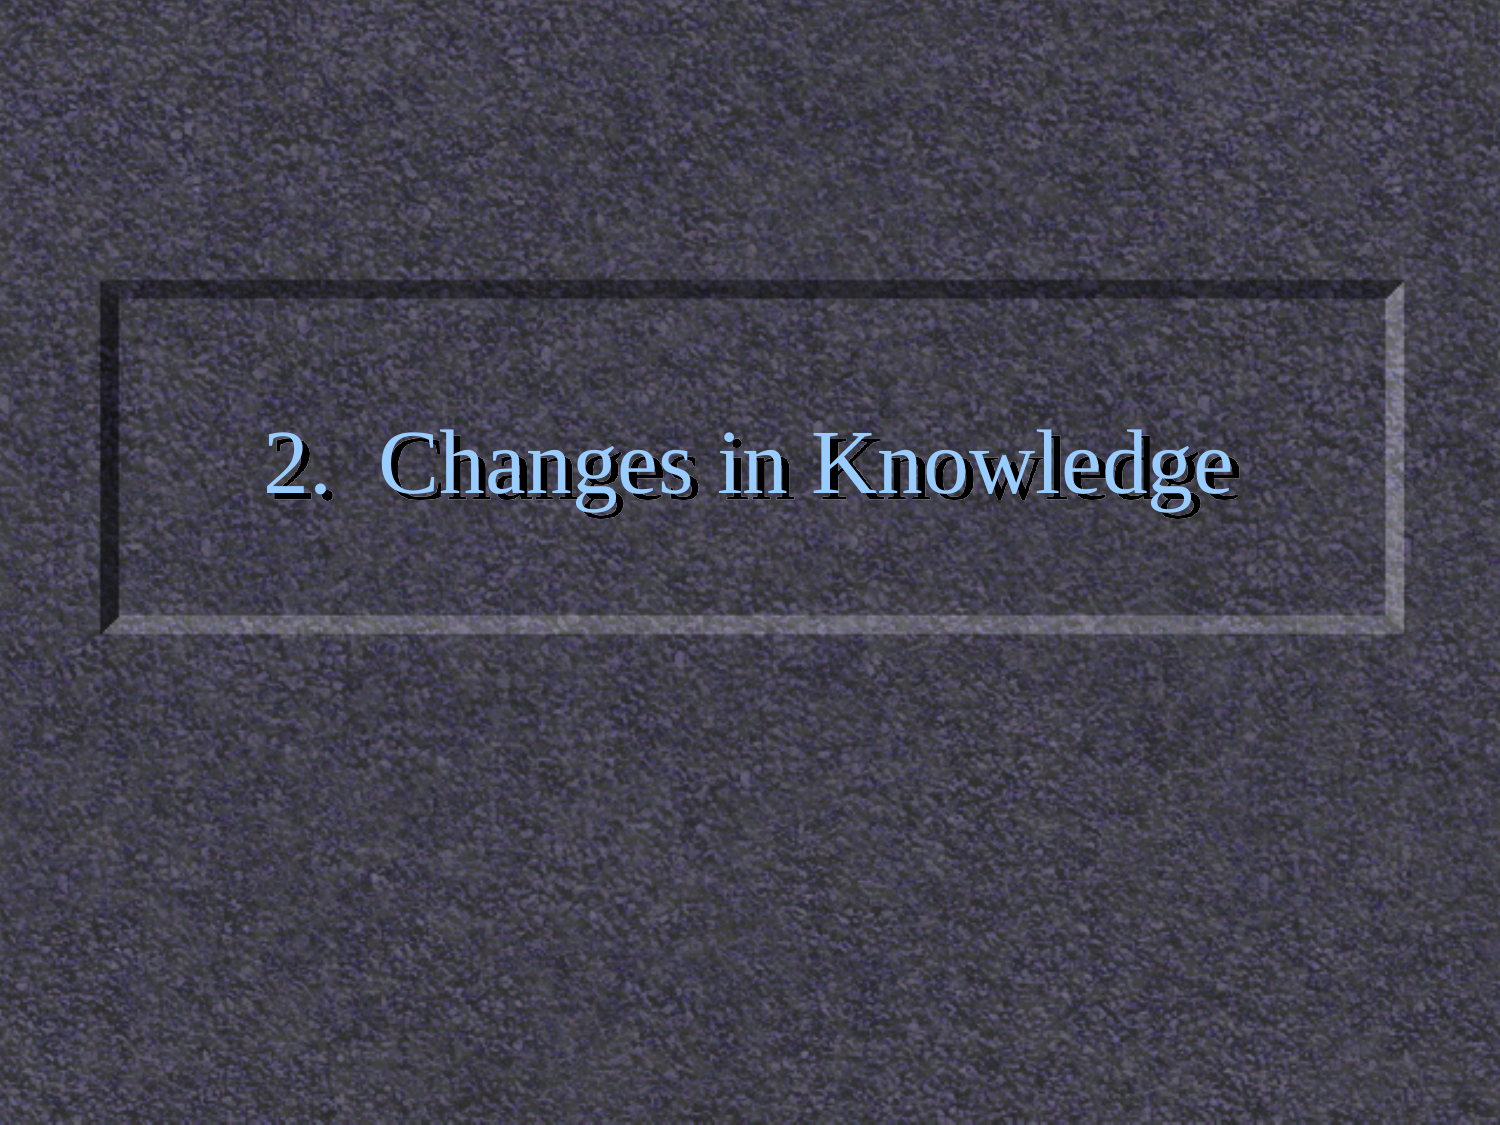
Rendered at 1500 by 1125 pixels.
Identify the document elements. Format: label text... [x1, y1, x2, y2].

title 2. Changes in Knowledge [150, 337, 1351, 588]
picture [0, 0, 1500, 1125]
